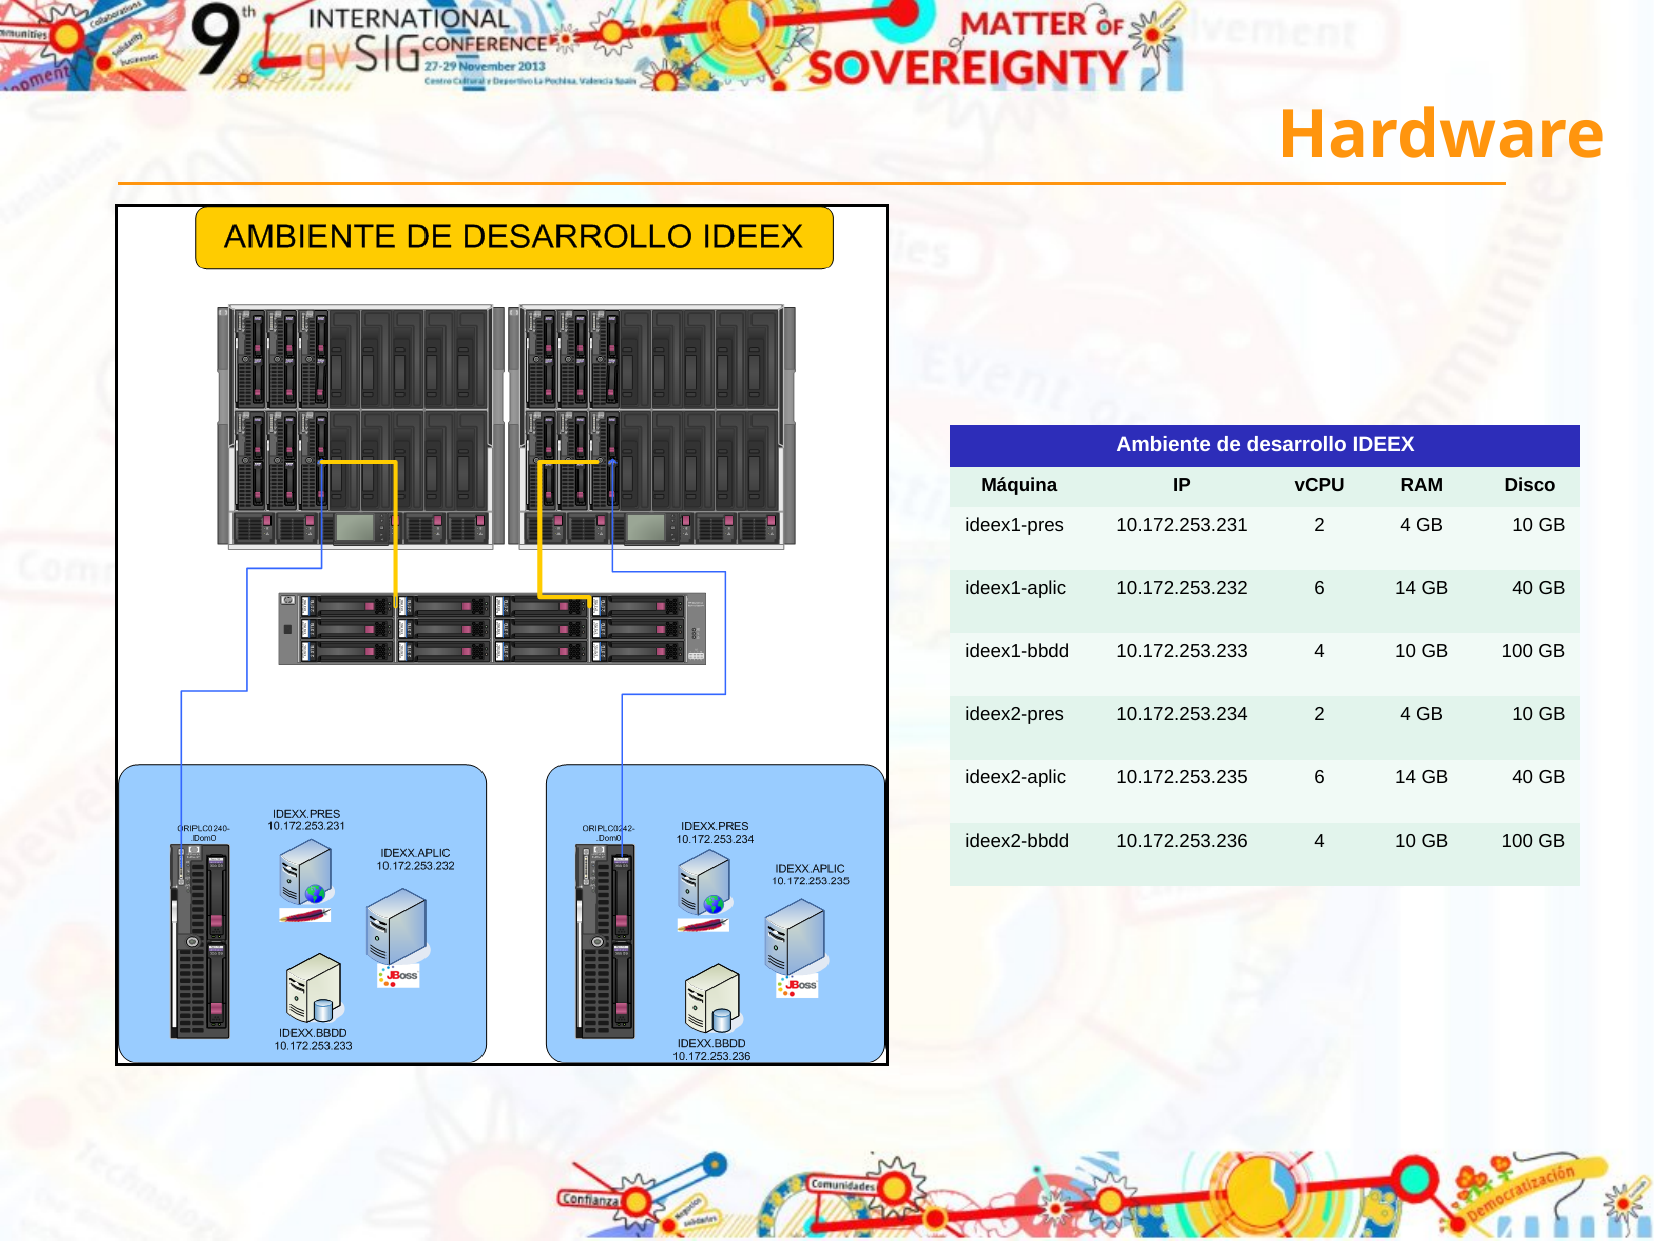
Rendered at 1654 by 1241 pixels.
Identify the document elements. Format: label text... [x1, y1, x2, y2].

table_cell 10 GB [1364, 823, 1480, 886]
table_cell 10.172.253.232 [1088, 570, 1276, 633]
table_cell 2 [1276, 507, 1364, 570]
table_cell 10 GB [1480, 507, 1580, 570]
table_cell ideex2-pres [950, 696, 1088, 760]
table_cell RAM [1364, 467, 1480, 507]
table_cell ideex1-aplic [950, 570, 1088, 633]
table_cell IP [1088, 467, 1276, 507]
table_cell vCPU [1276, 467, 1364, 507]
table_cell 10.172.253.233 [1088, 633, 1276, 696]
table_cell 4 [1276, 633, 1364, 696]
table_cell 2 [1276, 696, 1364, 760]
table_cell 10.172.253.234 [1088, 696, 1276, 760]
table_cell 14 GB [1364, 760, 1480, 823]
table_cell 100 GB [1480, 633, 1580, 696]
picture [0, 0, 1654, 1241]
table_cell 10.172.253.231 [1088, 507, 1276, 570]
table_cell ideex1-bbdd [950, 633, 1088, 696]
table_cell 10 GB [1364, 633, 1480, 696]
table_cell 10 GB [1480, 696, 1580, 760]
table_header Ambiente de desarrollo IDEEX [950, 425, 1580, 467]
table_cell 40 GB [1480, 570, 1580, 633]
title Hardware [118, 82, 1607, 181]
table_cell Máquina [950, 467, 1088, 507]
table_cell Disco [1480, 467, 1580, 507]
table_cell ideex2-bbdd [950, 823, 1088, 886]
table_cell 10.172.253.235 [1088, 760, 1276, 823]
table_cell 6 [1276, 570, 1364, 633]
table_cell 10.172.253.236 [1088, 823, 1276, 886]
table_cell 40 GB [1480, 760, 1580, 823]
table_cell 14 GB [1364, 570, 1480, 633]
table_cell 4 GB [1364, 696, 1480, 760]
table_cell ideex2-aplic [950, 760, 1088, 823]
table_cell 4 GB [1364, 507, 1480, 570]
table_cell 100 GB [1480, 823, 1580, 886]
table_cell 6 [1276, 760, 1364, 823]
table_cell 4 [1276, 823, 1364, 886]
table_cell ideex1-pres [950, 507, 1088, 570]
